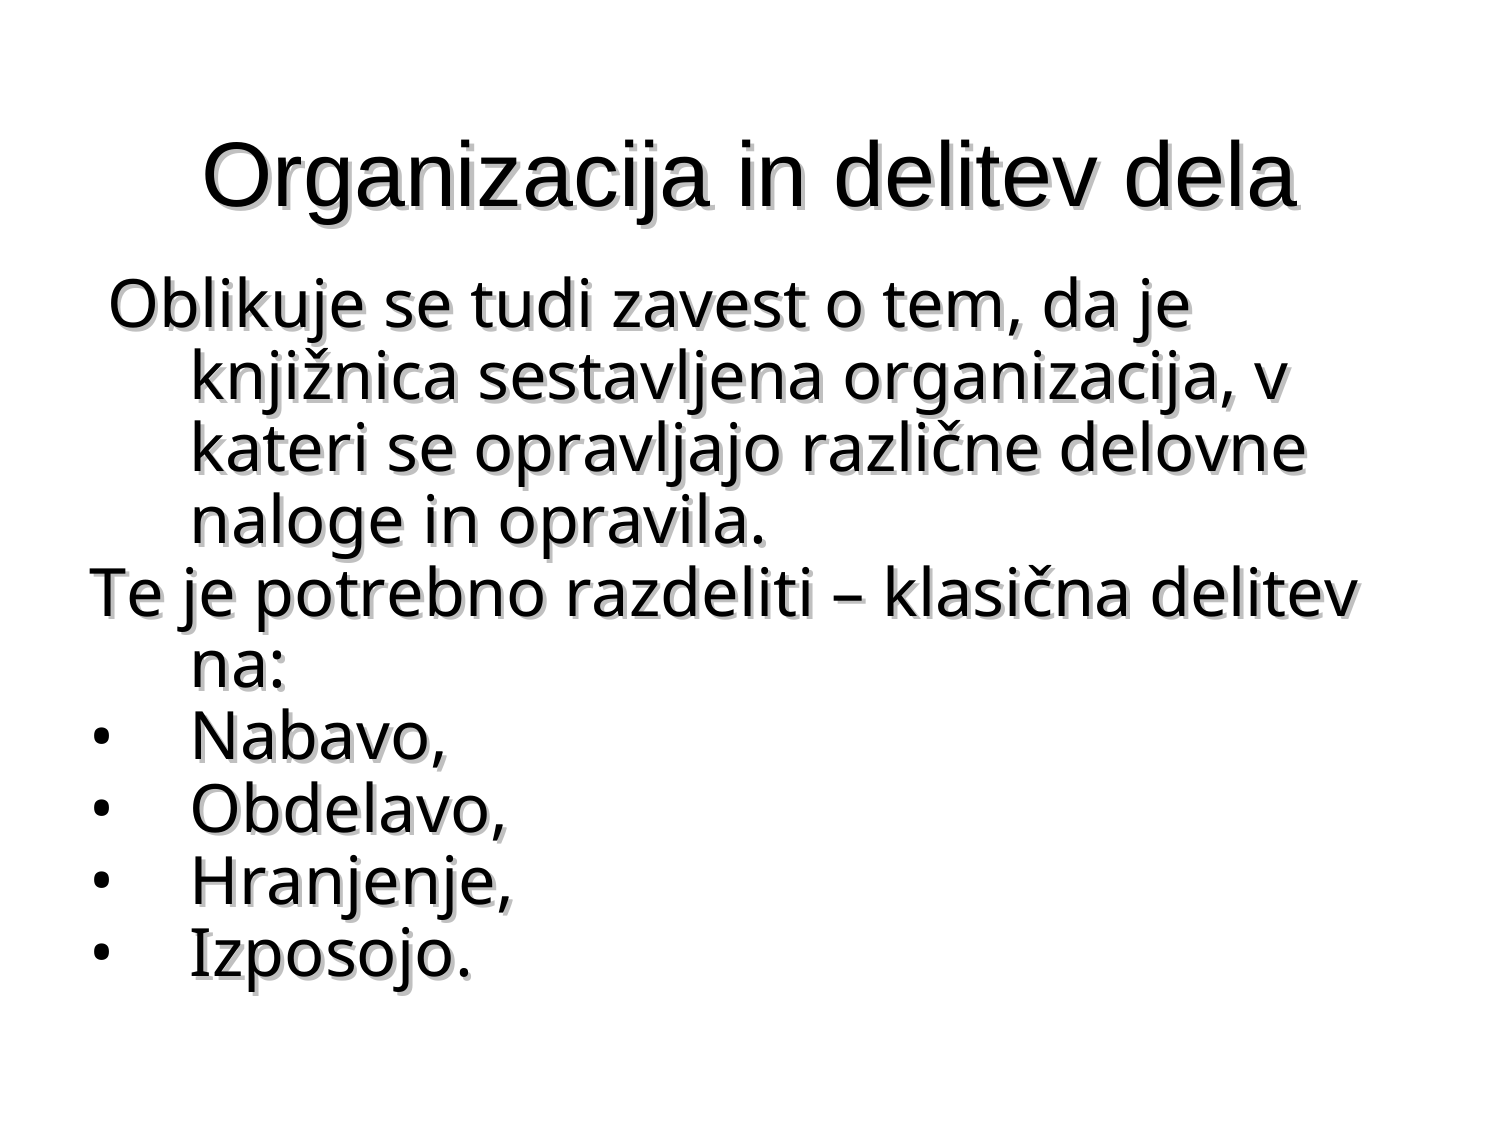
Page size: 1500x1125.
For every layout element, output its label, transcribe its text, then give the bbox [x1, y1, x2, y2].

list Oblikuje se tudi zavest o tem, da je knjižnica sestavljena organizacija, v kateri se opravljajo različne delovne naloge in opravila. Te je potrebno razdeliti – klasična delitev na: Nabavo, Obdelavo, Hranjenje, Izposojo. [75, 262, 1426, 1006]
title Organizacija in delitev dela [75, 25, 1426, 233]
